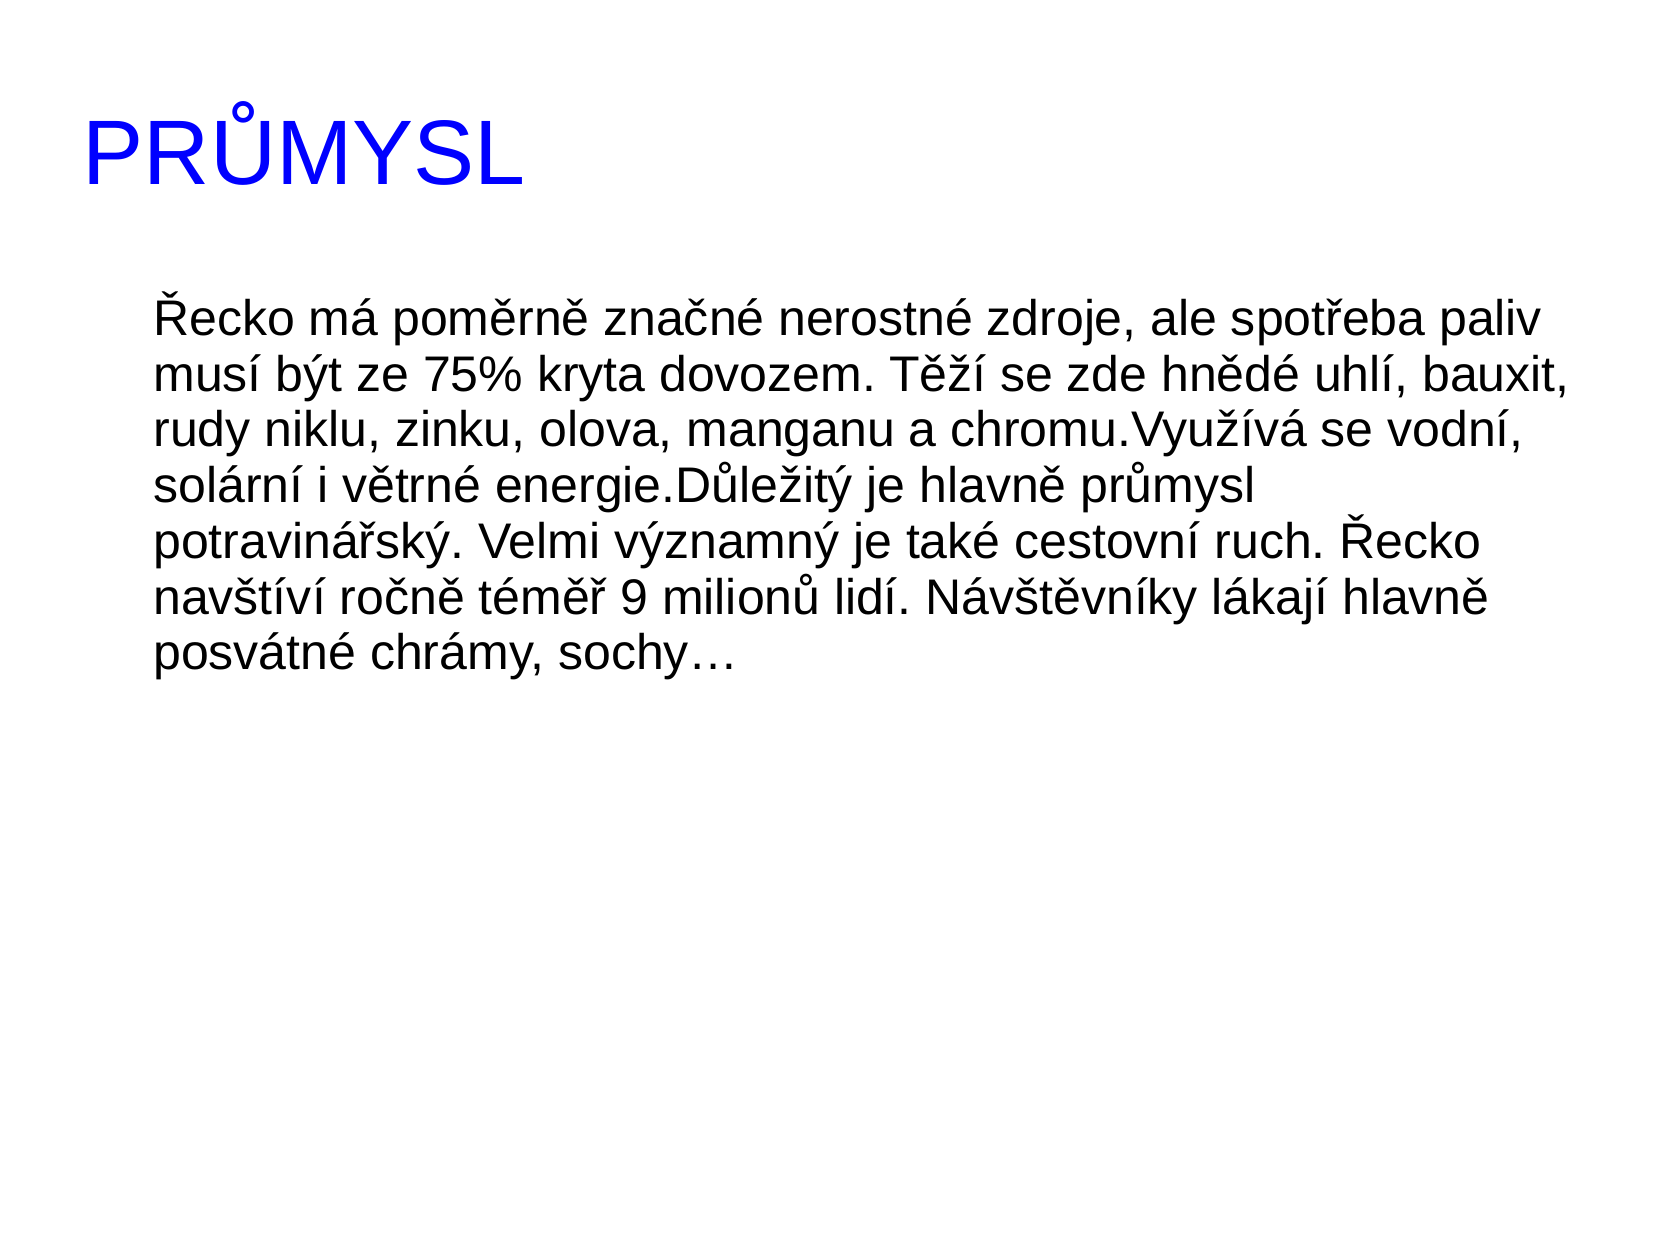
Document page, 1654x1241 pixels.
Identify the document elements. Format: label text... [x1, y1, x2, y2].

title PRŮMYSL [82, 49, 1571, 257]
list Řecko má poměrně značné nerostné zdroje, ale spotřeba paliv musí být ze 75% kryta dovozem. Těží se zde hnědé uhlí, bauxit, rudy niklu, zinku, olova, manganu a chromu.Využívá se vodní, solární i větrné energie.Důležitý je hlavně průmysl potravinářský. Velmi významný je také cestovní ruch. Řecko navštíví ročně téměř 9 milionů lidí. Návštěvníky lákají hlavně posvátné chrámy, sochy… [82, 290, 1571, 1109]
